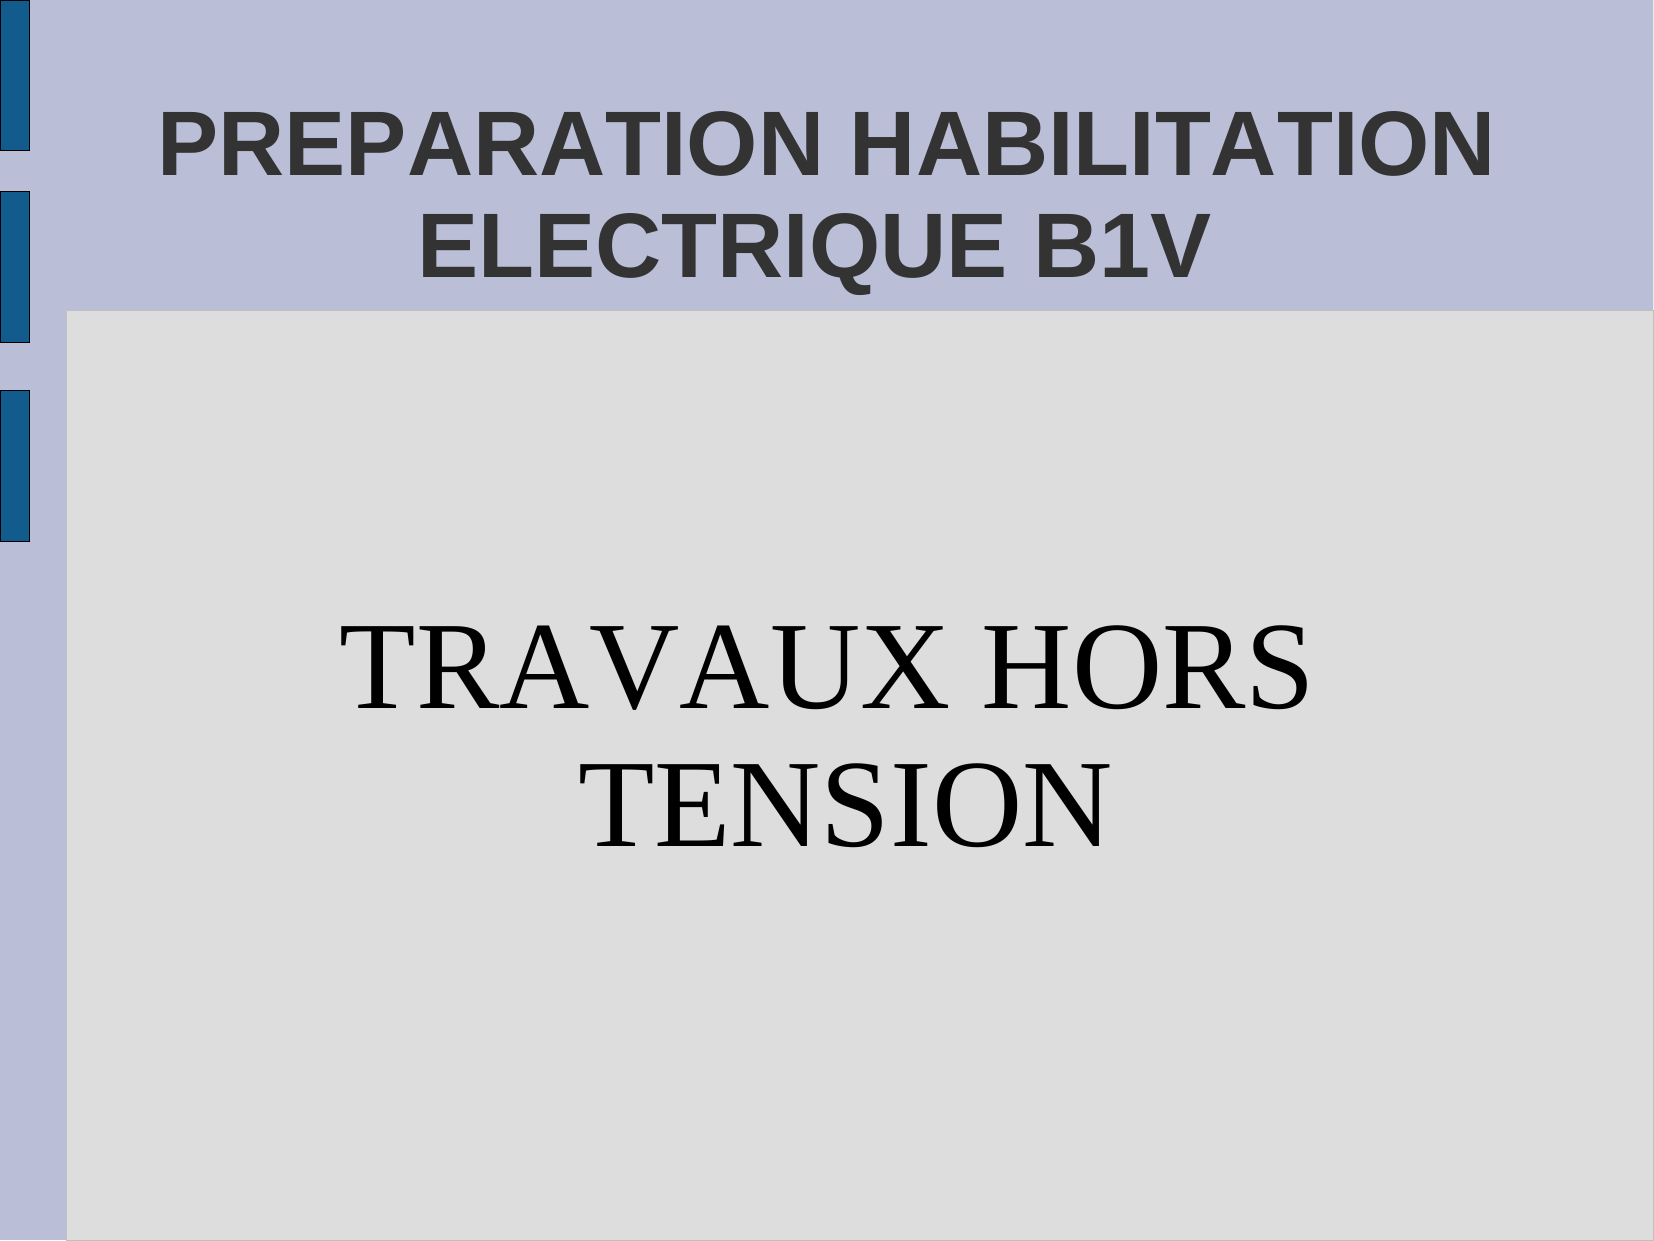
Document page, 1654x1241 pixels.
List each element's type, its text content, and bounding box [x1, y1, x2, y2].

title PREPARATION HABILITATION ELECTRIQUE B1V [121, 91, 1534, 299]
text_box TRAVAUX HORS TENSION [121, 344, 1534, 1127]
